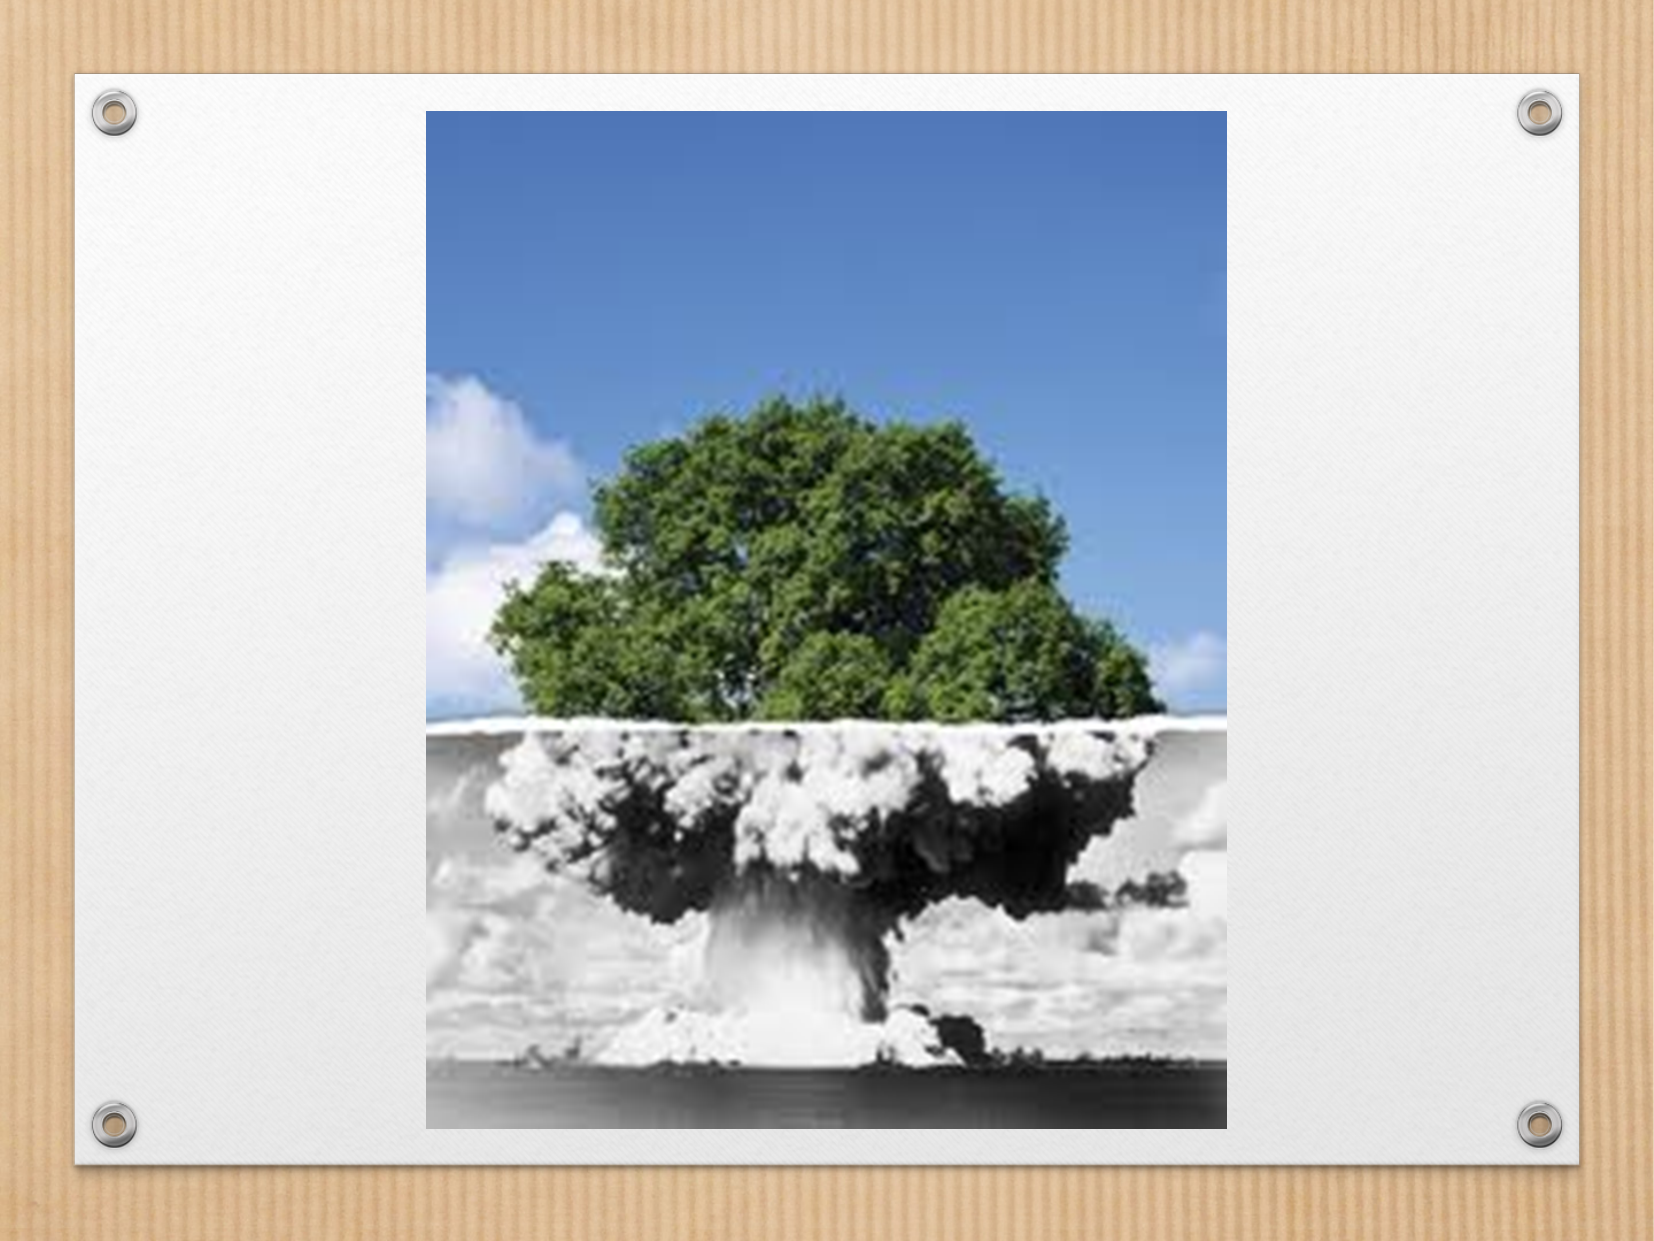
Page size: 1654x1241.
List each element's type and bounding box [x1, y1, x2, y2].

picture [426, 112, 1227, 1129]
